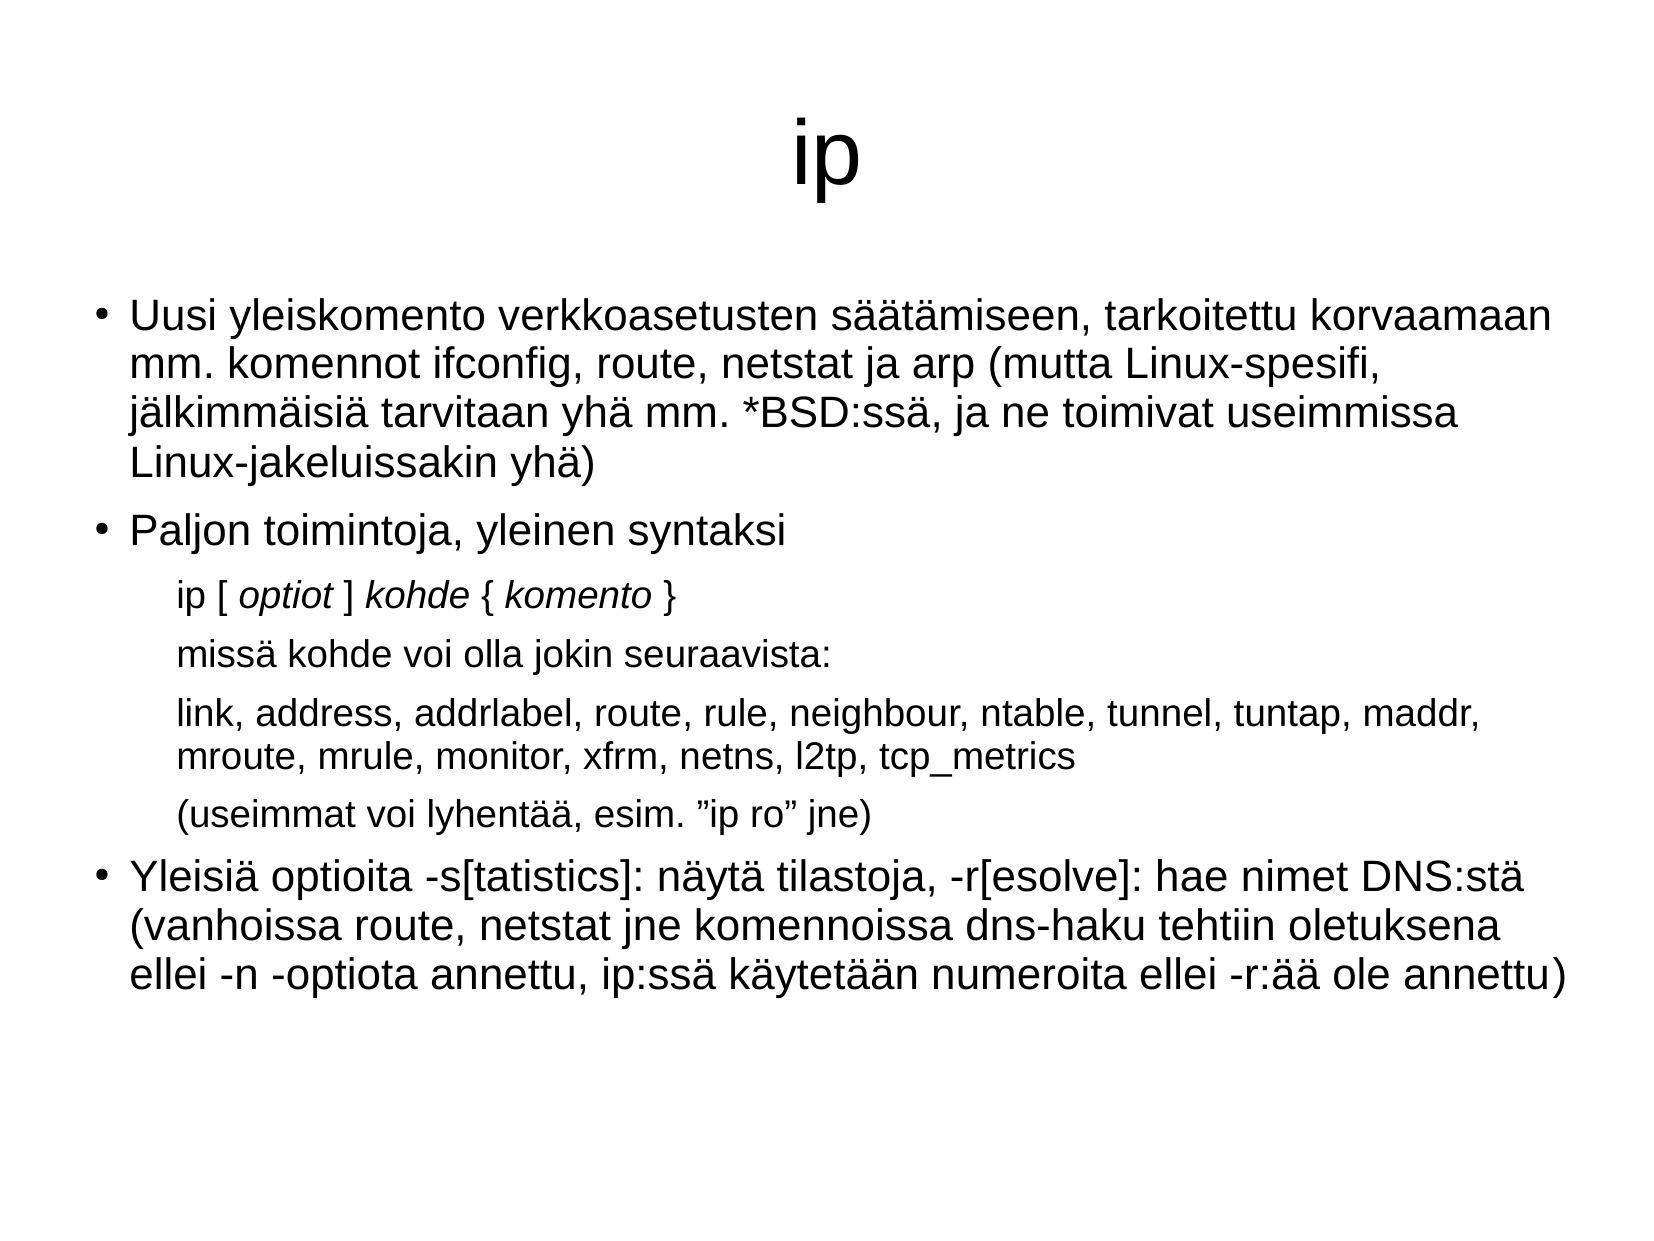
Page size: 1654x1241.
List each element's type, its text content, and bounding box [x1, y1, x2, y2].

title ip [82, 49, 1571, 257]
list Uusi yleiskomento verkkoasetusten säätämiseen, tarkoitettu korvaamaan mm. komennot ifconfig, route, netstat ja arp (mutta Linux-spesifi, jälkimmäisiä tarvitaan yhä mm. *BSD:ssä, ja ne toimivat useimmissa Linux-jakeluissakin yhä) Paljon toimintoja, yleinen syntaksi ip [ optiot ] kohde { komento } missä kohde voi olla jokin seuraavista: link, address, addrlabel, route, rule, neighbour, ntable, tunnel, tuntap, maddr, mroute, mrule, monitor, xfrm, netns, l2tp, tcp_metrics (useimmat voi lyhentää, esim. ”ip ro” jne) Yleisiä optioita -s[tatistics]: näytä tilastoja, -r[esolve]: hae nimet DNS:stä (vanhoissa route, netstat jne komennoissa dns-haku tehtiin oletuksena ellei -n -optiota annettu, ip:ssä käytetään numeroita ellei -r:ää ole annettu) [82, 290, 1571, 1010]
